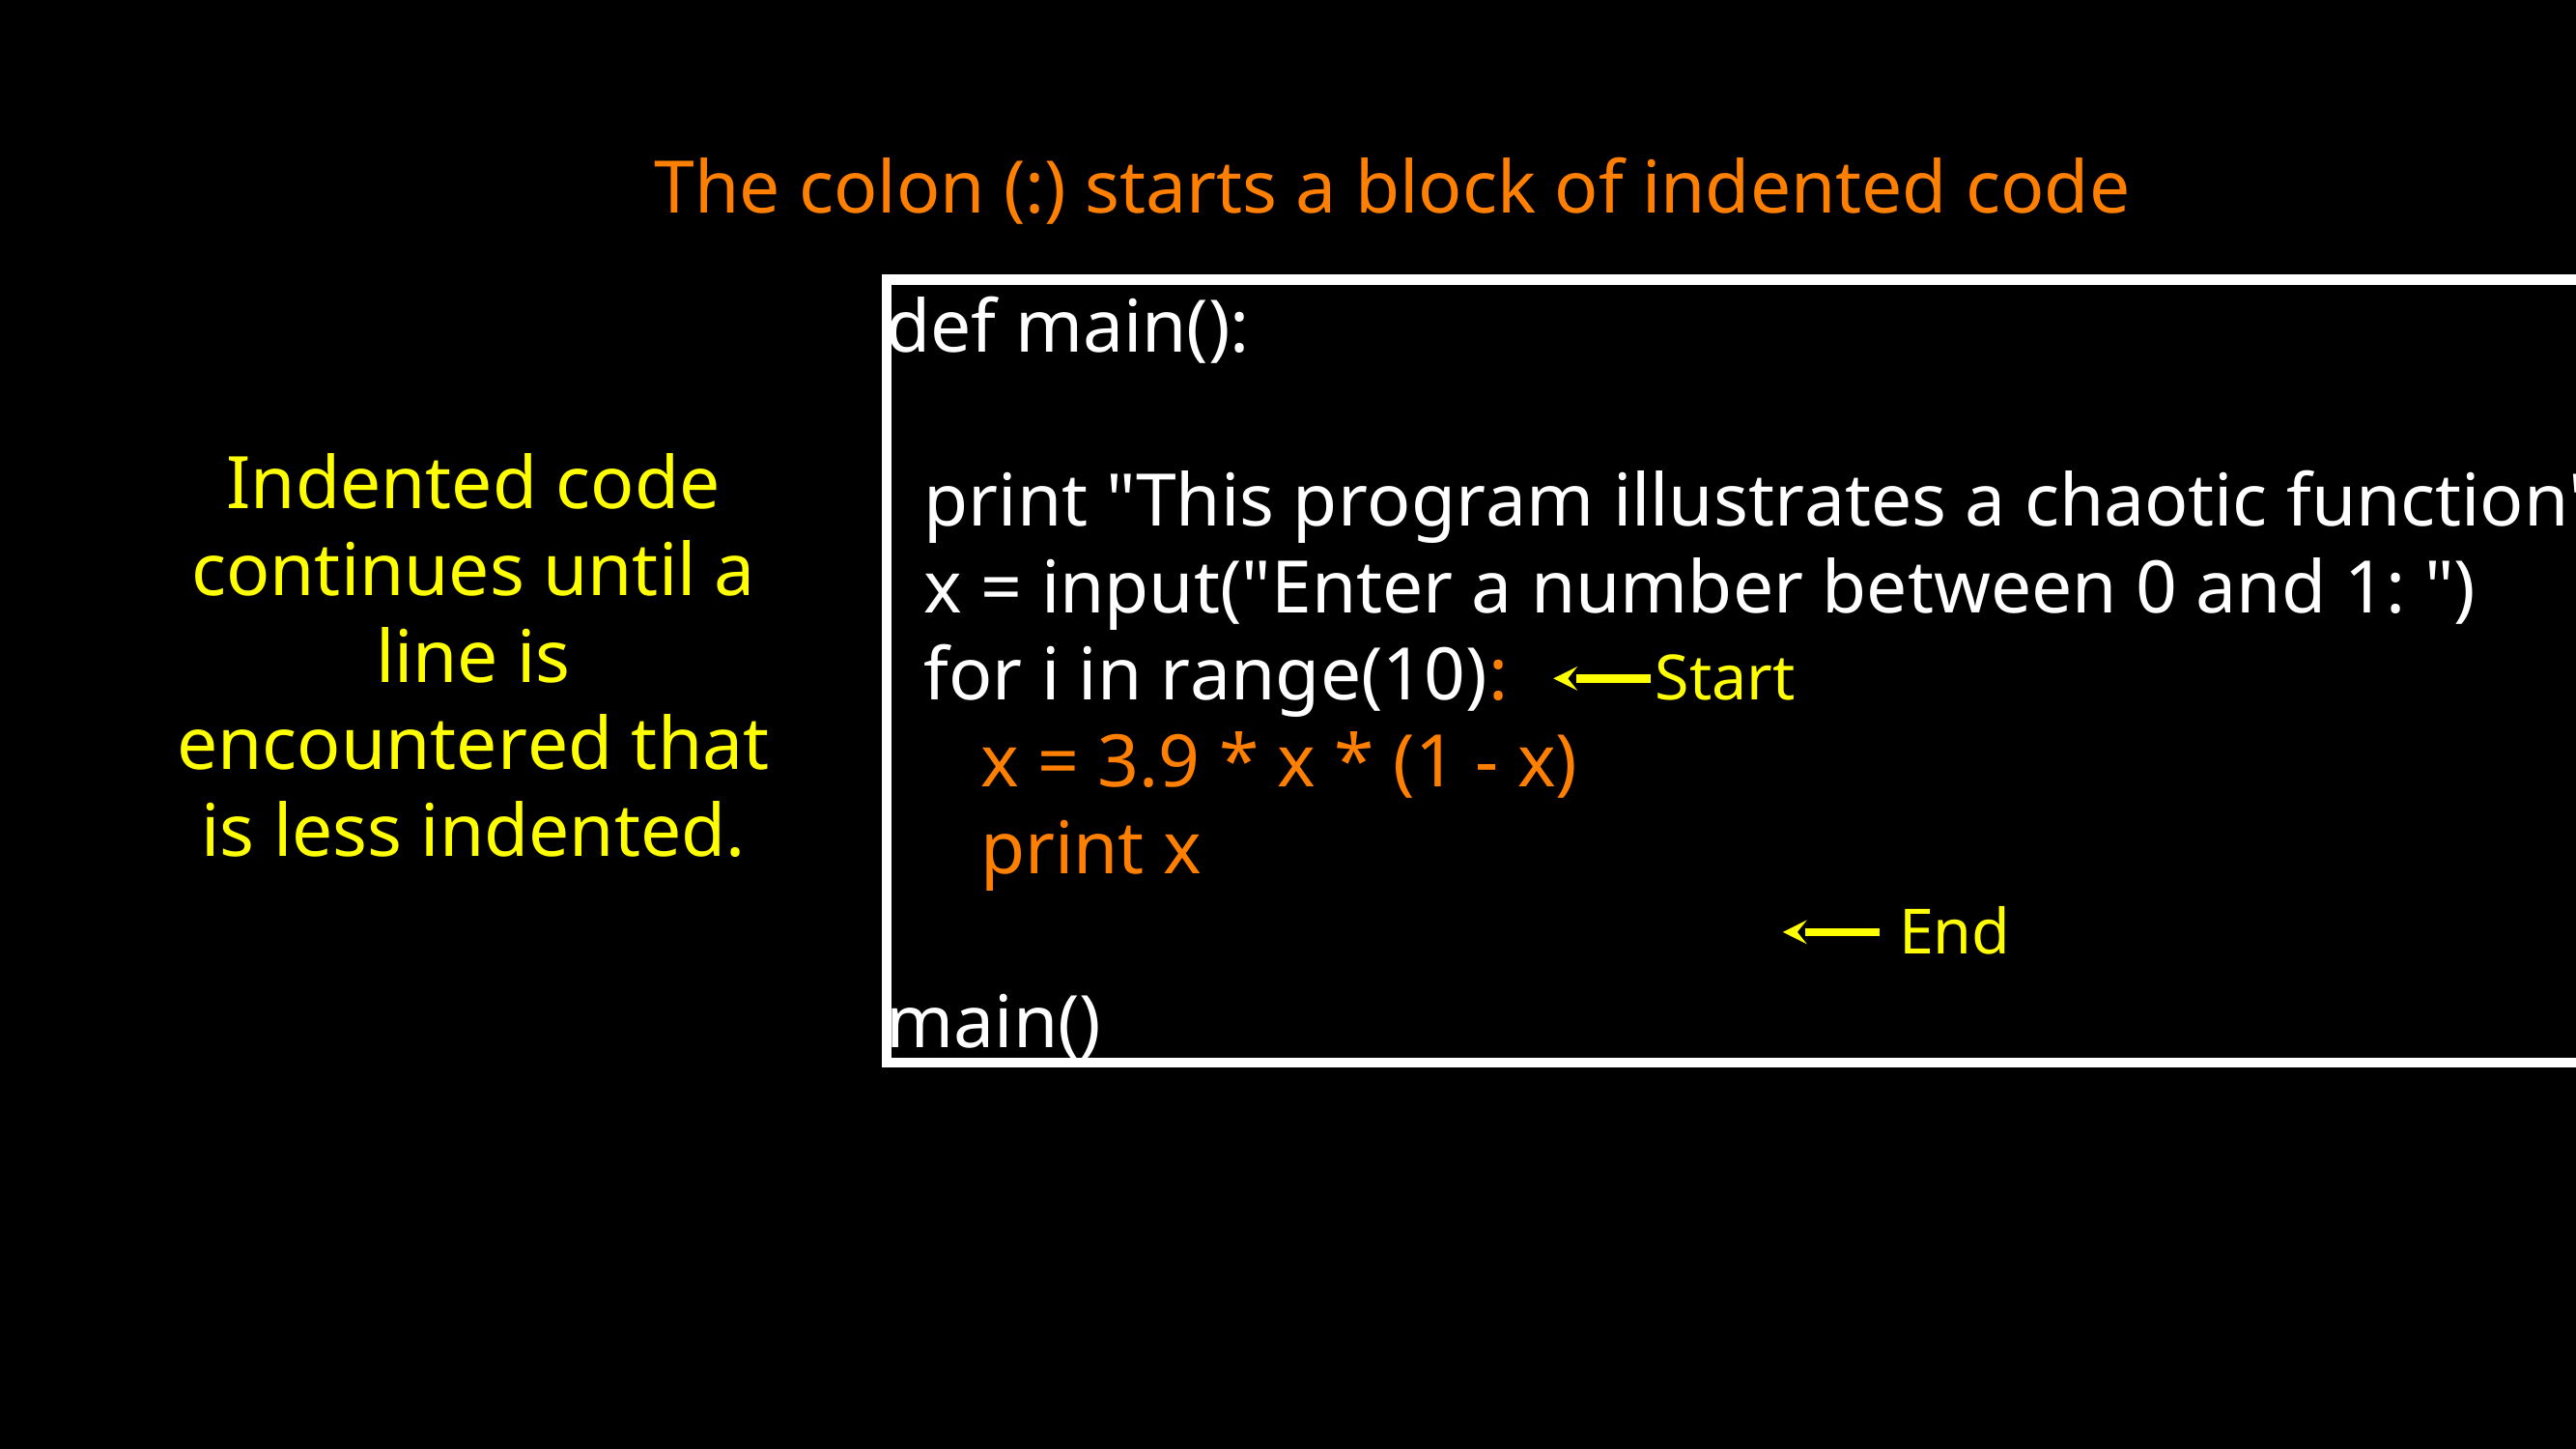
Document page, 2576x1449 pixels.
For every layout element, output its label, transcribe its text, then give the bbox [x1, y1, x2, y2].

text_box The colon (:) starts a block of indented code [654, 140, 2132, 228]
text_box Start [1655, 637, 1796, 713]
text_box Indented code continues until a line is encountered that is less indented. [170, 439, 777, 867]
text_box End [1899, 891, 2011, 966]
text_box def main(): print "This program illustrates a chaotic function" x = input("Enter a number between 0 and 1: ") for i in range(10): x = 3.9 * x * (1 - x) print x main() [886, 279, 2576, 1063]
